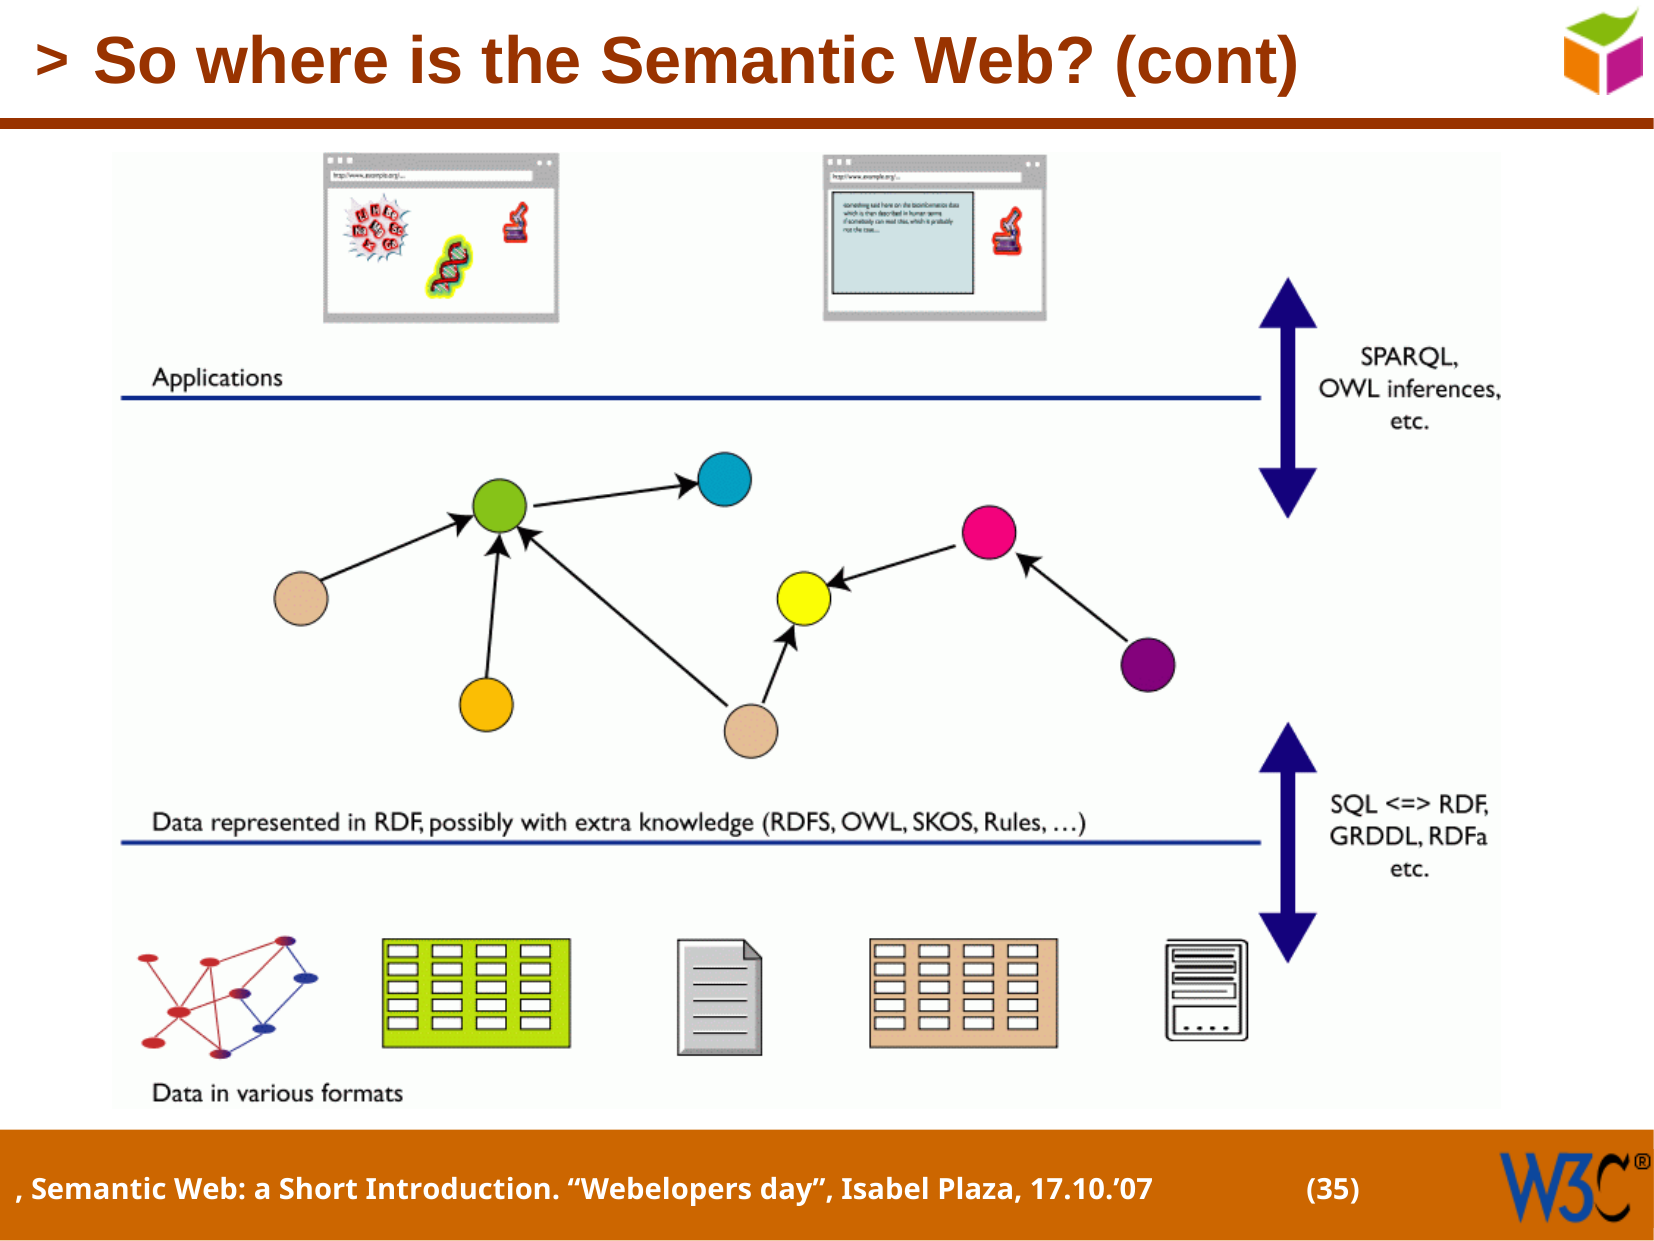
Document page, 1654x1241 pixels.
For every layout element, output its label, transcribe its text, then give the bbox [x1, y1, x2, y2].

title So where is the Semantic Web? (cont) [93, 0, 1493, 119]
picture [112, 152, 1501, 1109]
picture [1564, 5, 1643, 95]
picture [1495, 1149, 1654, 1228]
